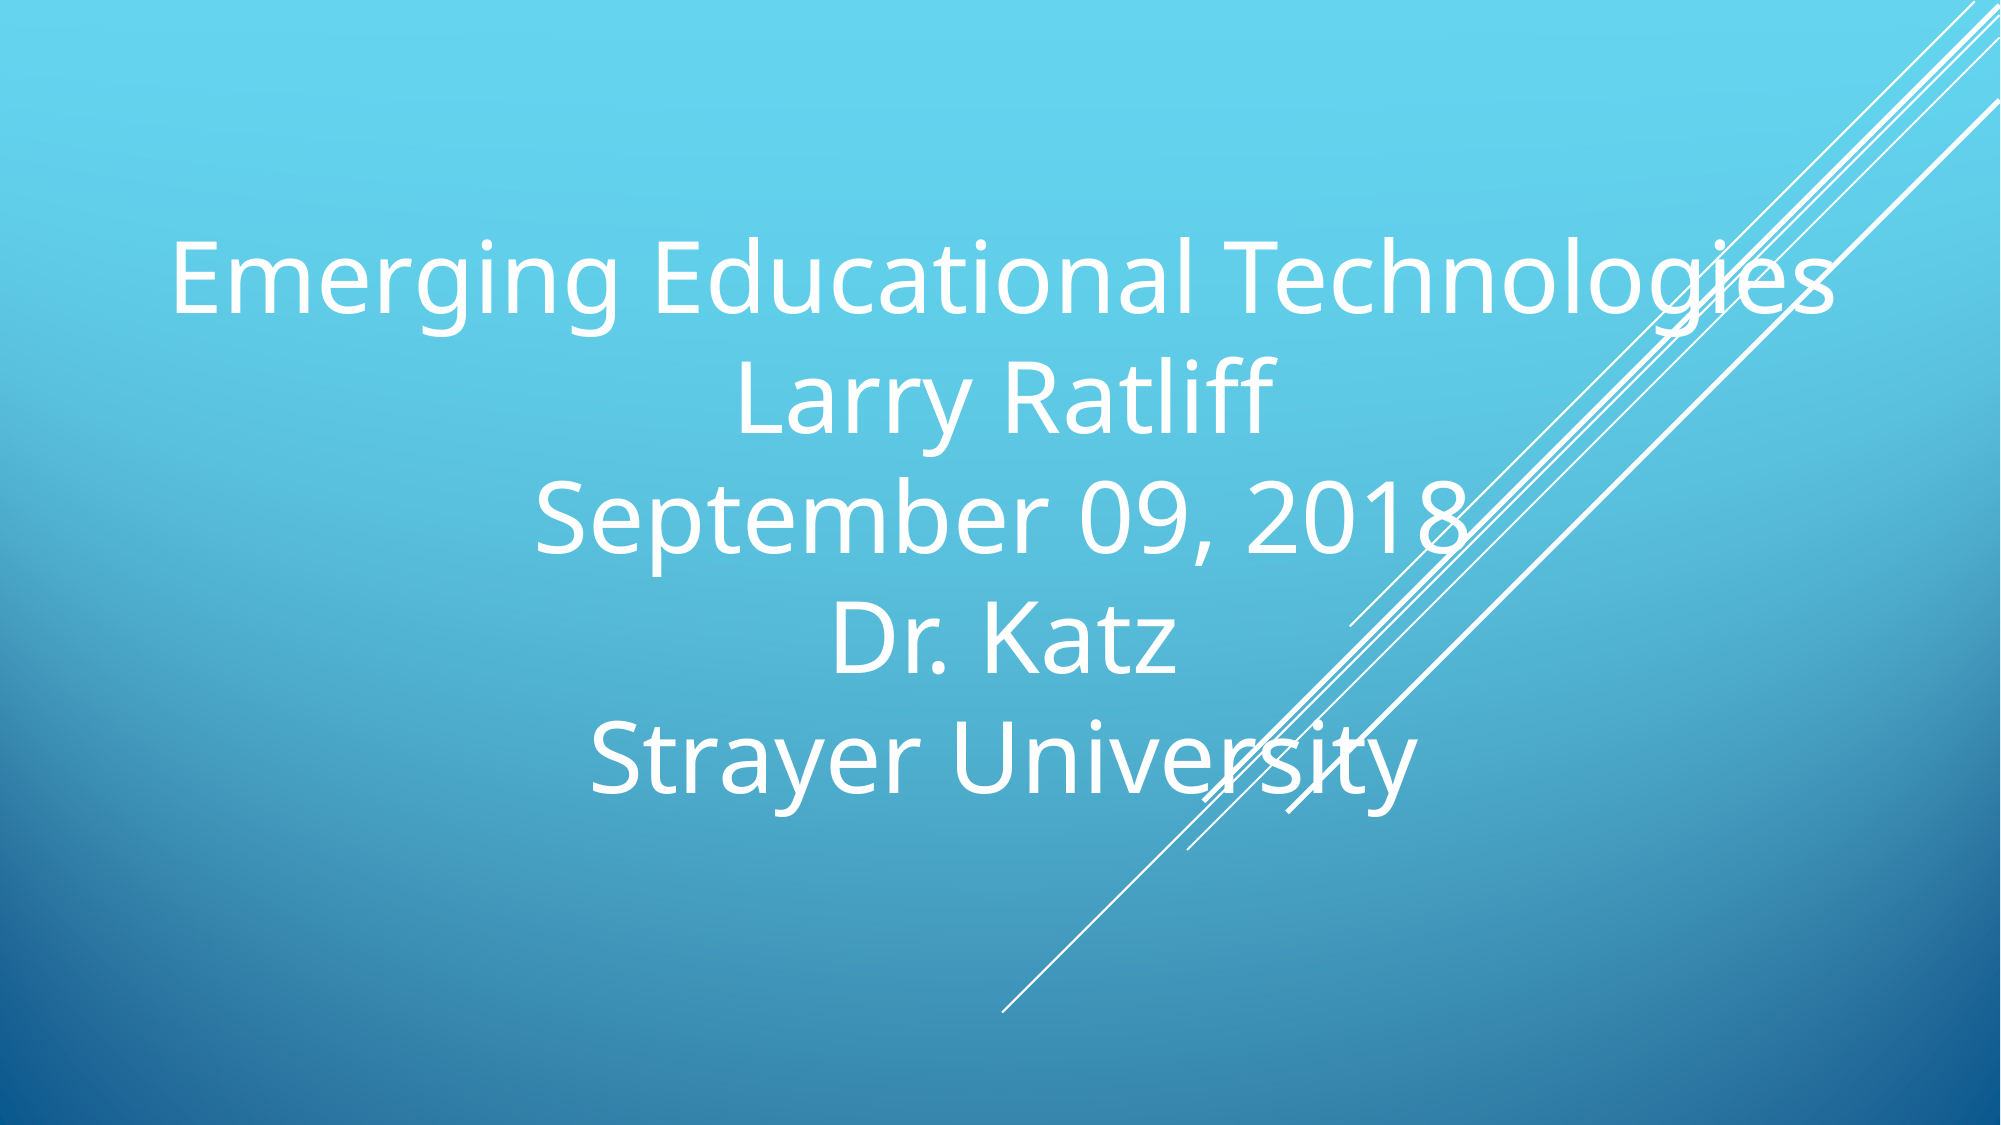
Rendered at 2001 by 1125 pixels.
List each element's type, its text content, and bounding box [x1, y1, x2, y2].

title Emerging Educational Technologies Larry Ratliff September 09, 2018 Dr. Katz Strayer University [112, 112, 1895, 1061]
